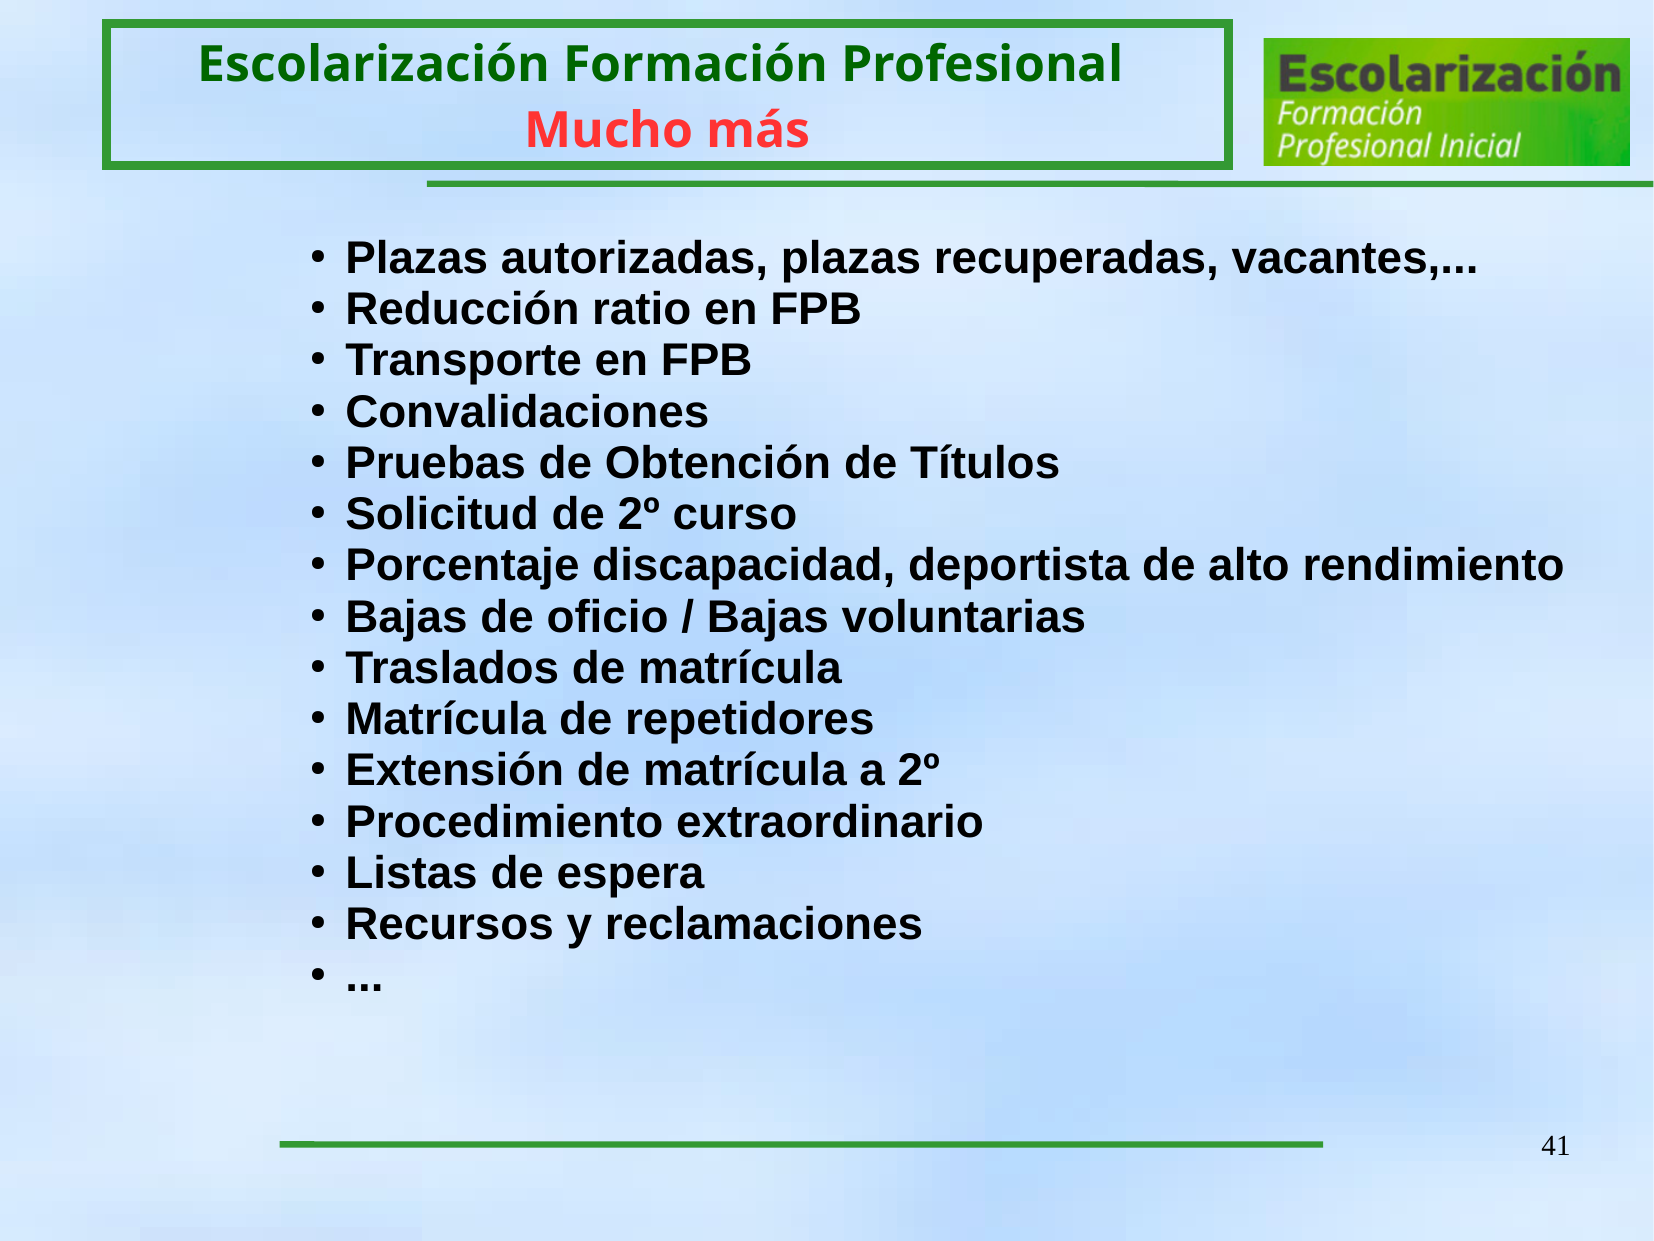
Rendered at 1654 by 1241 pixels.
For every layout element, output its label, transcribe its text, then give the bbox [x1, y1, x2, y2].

text_box Escolarización Formación Profesional Mucho más [106, 23, 1229, 166]
text_box Plazas autorizadas, plazas recuperadas, vacantes,... Reducción ratio en FPB Transporte en FPB Convalidaciones Pruebas de Obtención de Títulos Solicitud de 2º curso Porcentaje discapacidad, deportista de alto rendimiento Bajas de oficio / Bajas voluntarias Traslados de matrícula Matrícula de repetidores Extensión de matrícula a 2º Procedimiento extraordinario Listas de espera Recursos y reclamaciones ... [295, 224, 1595, 1009]
picture [0, 0, 1654, 1241]
